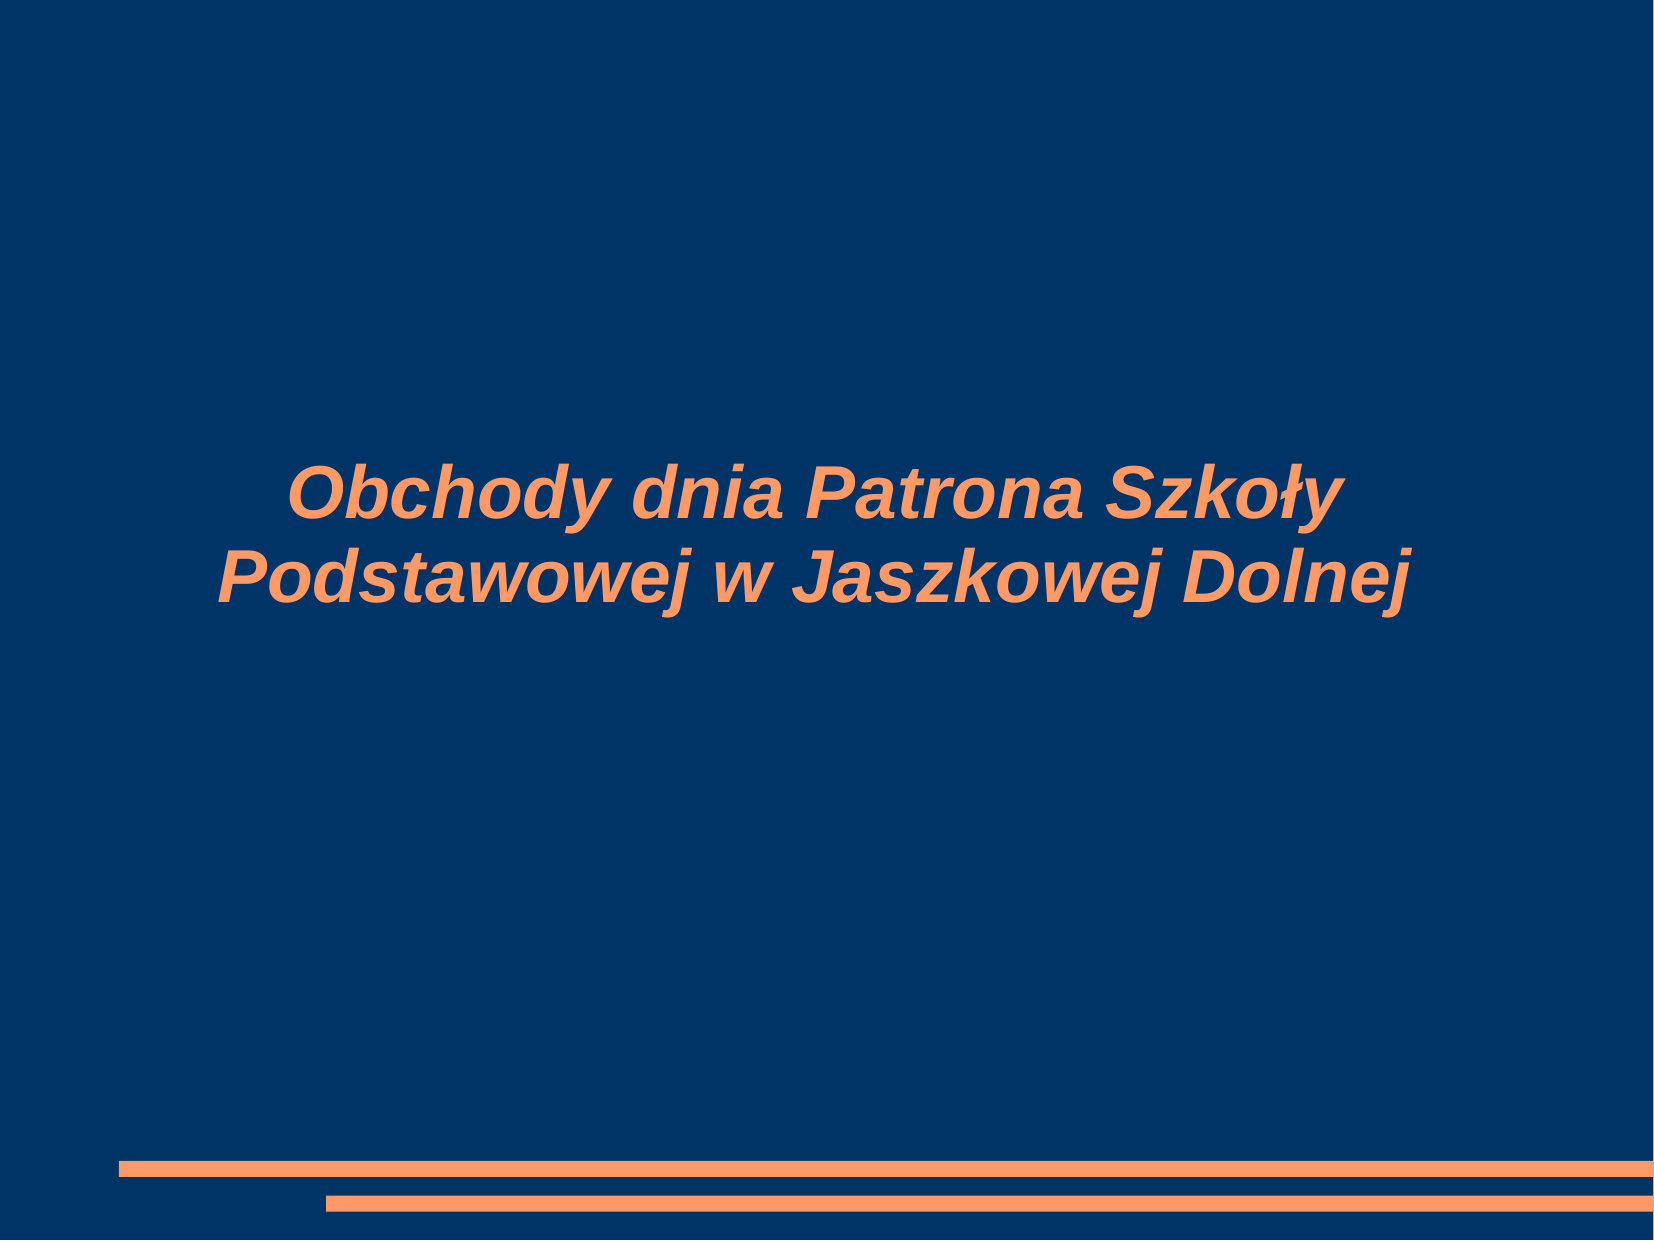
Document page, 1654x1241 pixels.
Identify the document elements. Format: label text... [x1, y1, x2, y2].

title Obchody dnia Patrona Szkoły Podstawowej w Jaszkowej Dolnej [70, 430, 1560, 638]
